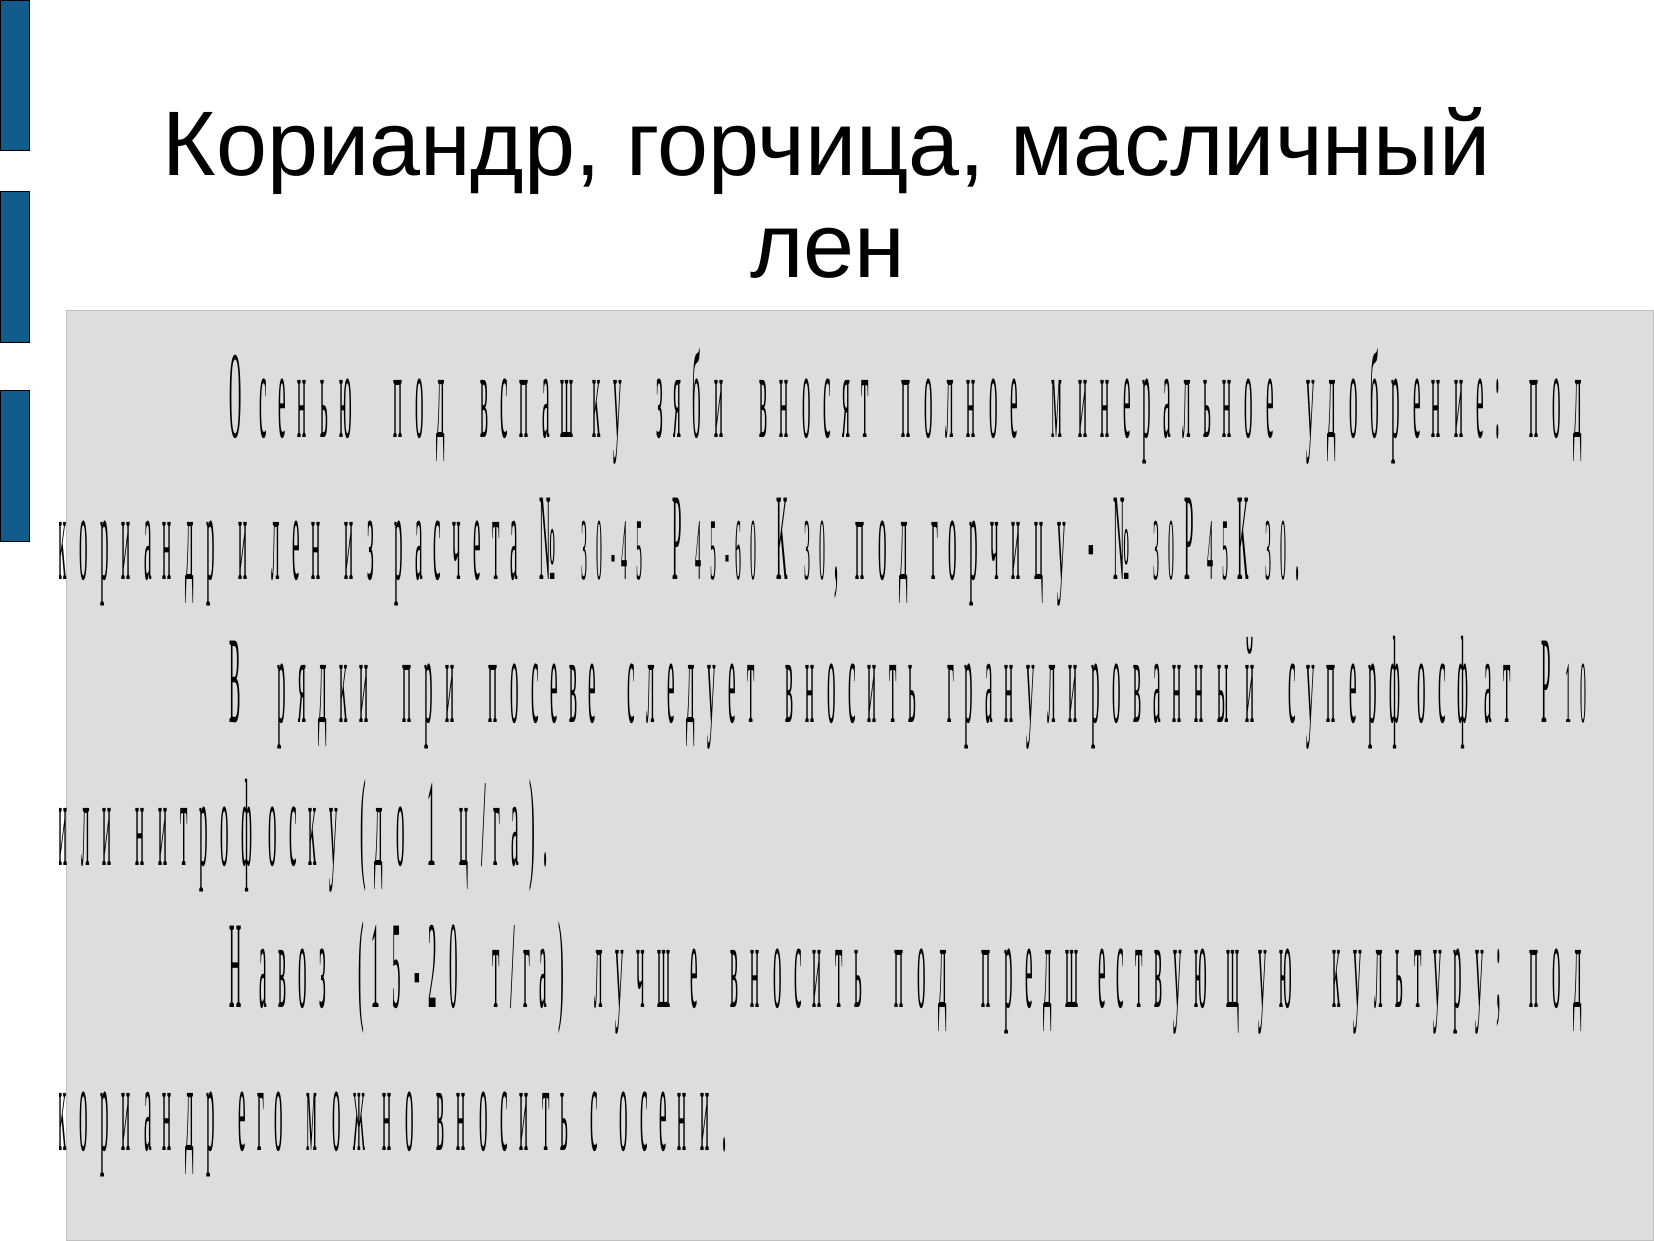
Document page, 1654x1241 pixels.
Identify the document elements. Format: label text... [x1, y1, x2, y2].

title Кориандр, горчица, масличный лен [121, 92, 1534, 298]
picture [59, 324, 1595, 1182]
